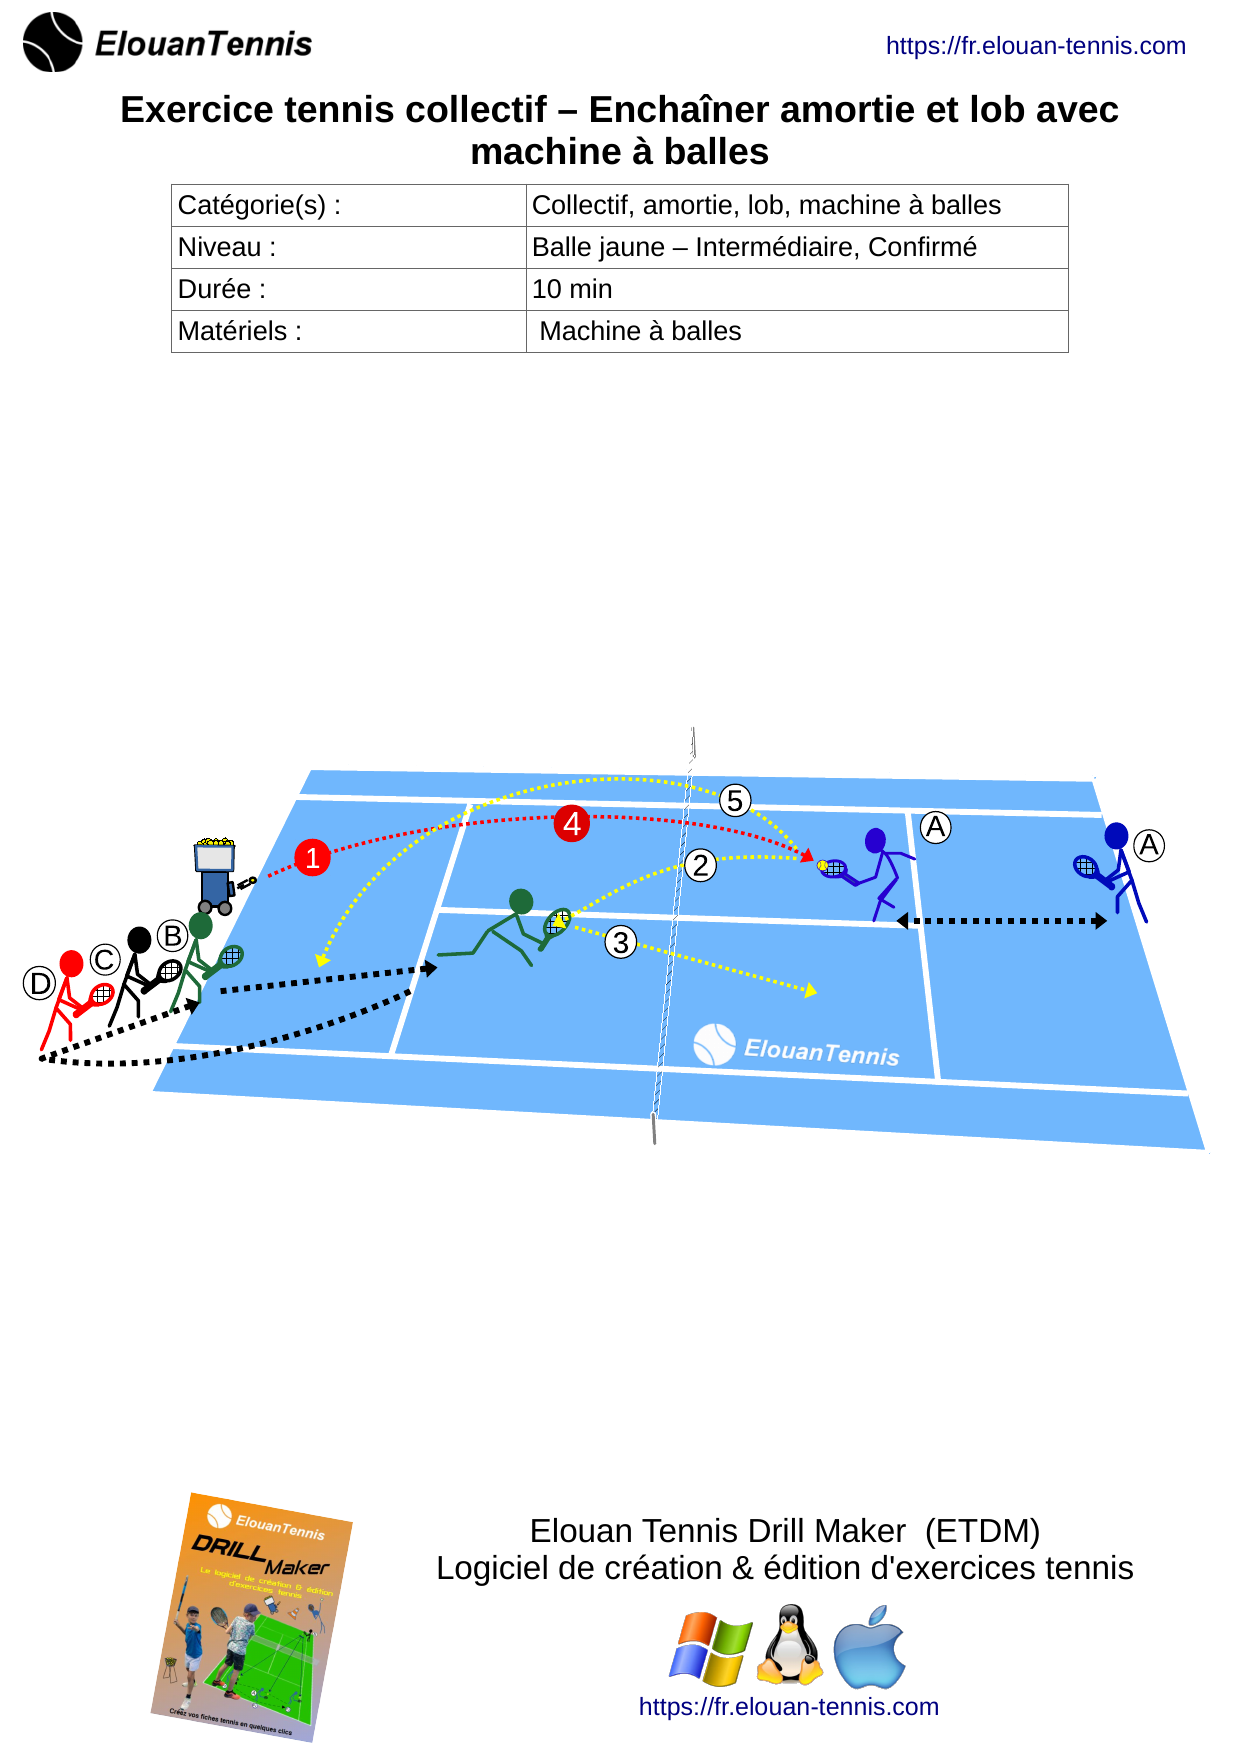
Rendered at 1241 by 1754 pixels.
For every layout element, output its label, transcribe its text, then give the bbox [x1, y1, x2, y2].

table_cell Balle jaune – Intermédiaire, Confirmé [527, 227, 1068, 268]
table_cell 10 min [527, 269, 1068, 310]
picture [665, 1600, 907, 1685]
picture [692, 1022, 901, 1078]
text_box [61, 951, 82, 976]
text_box [129, 928, 150, 952]
picture [150, 1492, 353, 1743]
table_header Catégorie(s) : [172, 185, 526, 226]
table_header Collectif, amortie, lob, machine à balles [527, 185, 1068, 226]
text_box https://fr.elouan-tennis.com [871, 24, 1213, 68]
text_box [190, 846, 235, 938]
text_box [74, 984, 114, 1017]
table_cell Matériels : [172, 311, 526, 352]
text_box [912, 810, 1186, 1090]
table_cell Niveau : [172, 227, 526, 268]
text_box [142, 960, 181, 993]
text_box Elouan Tennis Drill Maker (ETDM) Logiciel de création & édition d'exercices tennis [378, 1504, 1193, 1604]
text_box [876, 855, 916, 922]
table_cell Machine à balles [527, 311, 1068, 352]
text_box [22, 965, 56, 1001]
title Exercice tennis collectif – Enchaîner amortie et lob avec machine à balles [78, 86, 1162, 175]
text_box https://fr.elouan-tennis.com [624, 1685, 966, 1729]
text_box [89, 943, 121, 976]
text_box [197, 837, 234, 844]
text_box [154, 726, 1204, 1149]
text_box [156, 919, 189, 953]
picture [23, 12, 312, 72]
text_box [1133, 829, 1166, 863]
text_box [177, 800, 466, 1053]
table_cell Durée : [172, 269, 526, 310]
